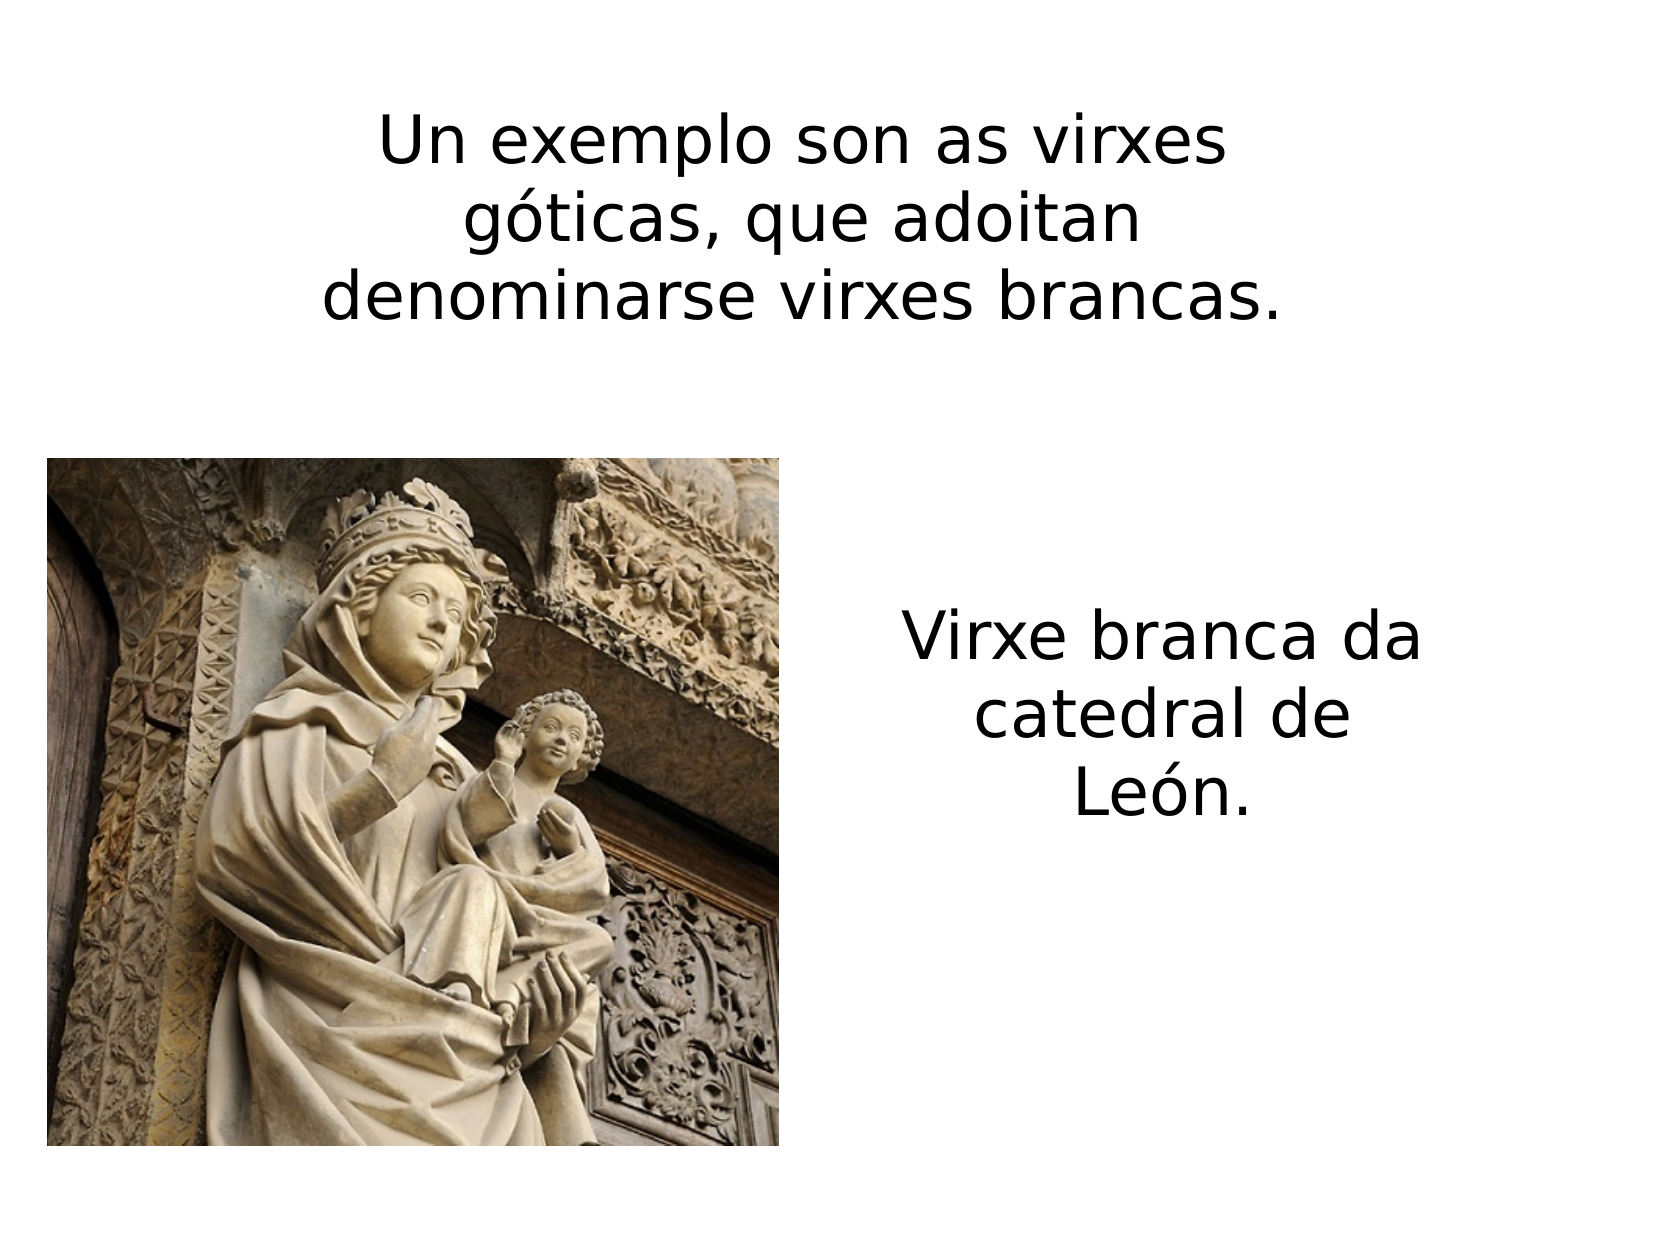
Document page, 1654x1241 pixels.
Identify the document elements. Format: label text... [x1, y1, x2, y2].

text_box Un exemplo son as virxes góticas, que adoitan denominarse virxes brancas. [307, 94, 1300, 343]
text_box Virxe branca da catedral de León. [885, 590, 1441, 839]
picture [47, 458, 779, 1146]
